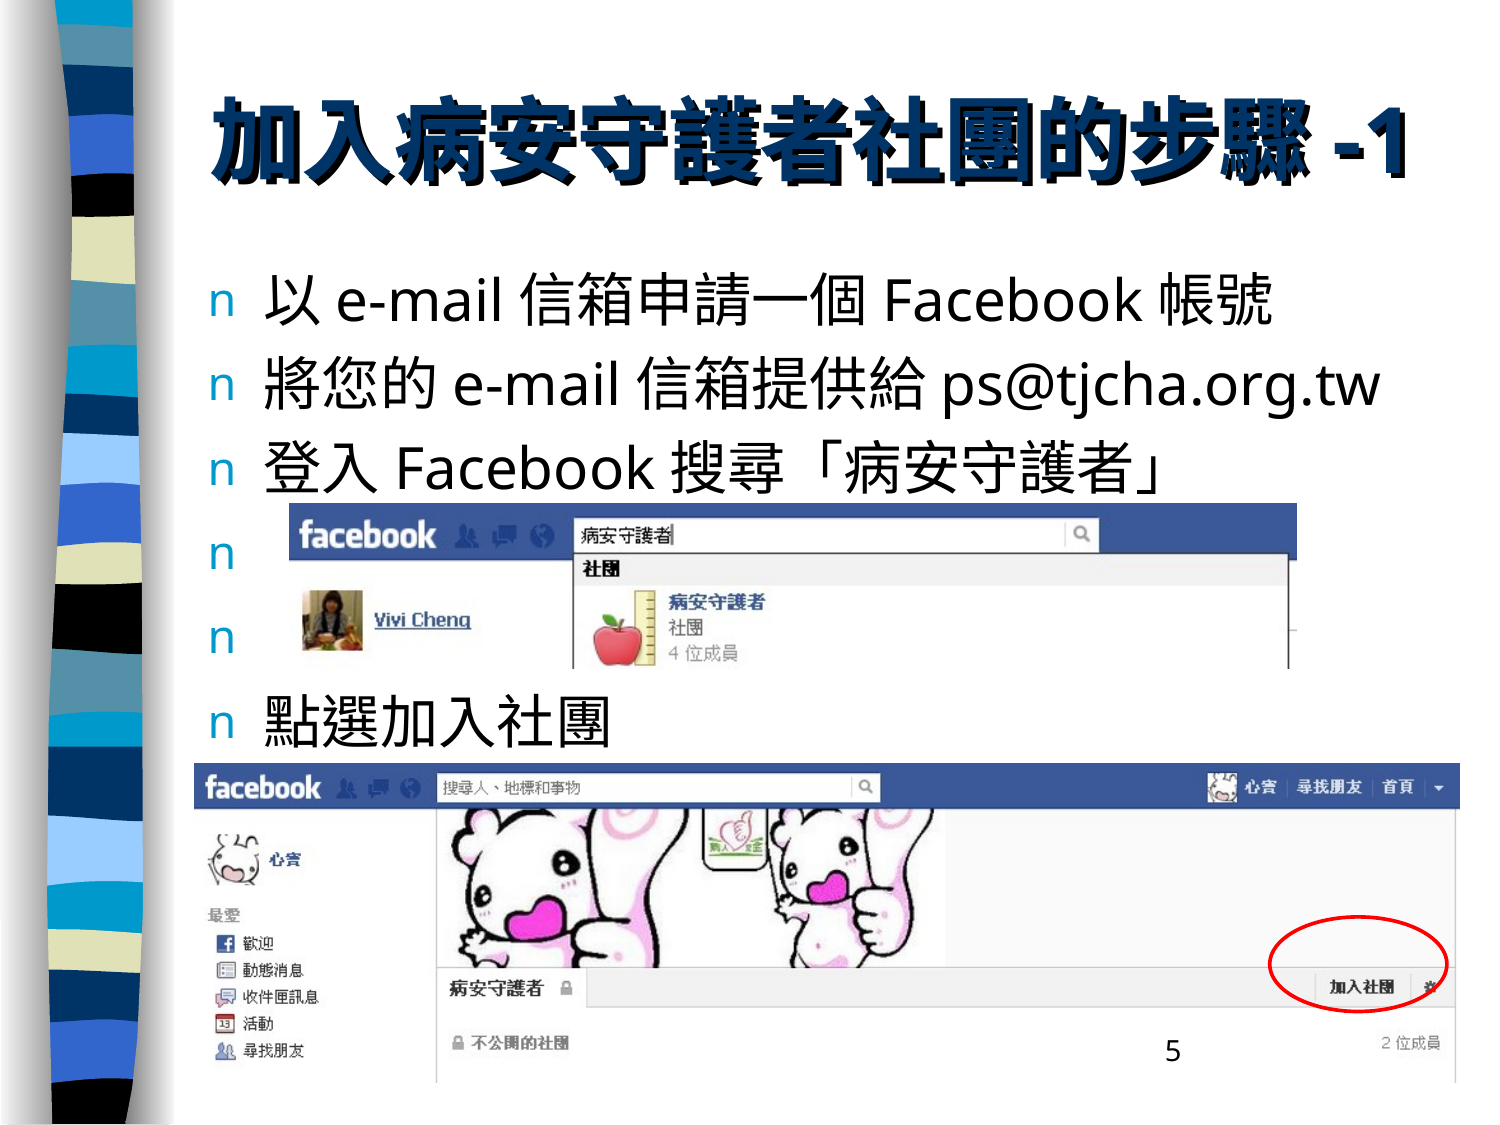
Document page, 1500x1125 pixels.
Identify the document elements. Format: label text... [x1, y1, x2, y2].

title 加入病安守護者社團的步驟-1 [194, 42, 1470, 231]
list 以e-mail信箱申請一個Facebook帳號 將您的e-mail信箱提供給ps@tjcha.org.tw 登入Facebook搜尋「病安守護者」 點選加入社團 [192, 255, 1447, 1000]
picture [194, 763, 1460, 1083]
text_box [1269, 916, 1447, 1012]
picture [289, 503, 1297, 669]
text_box [1149, 1025, 1463, 1101]
